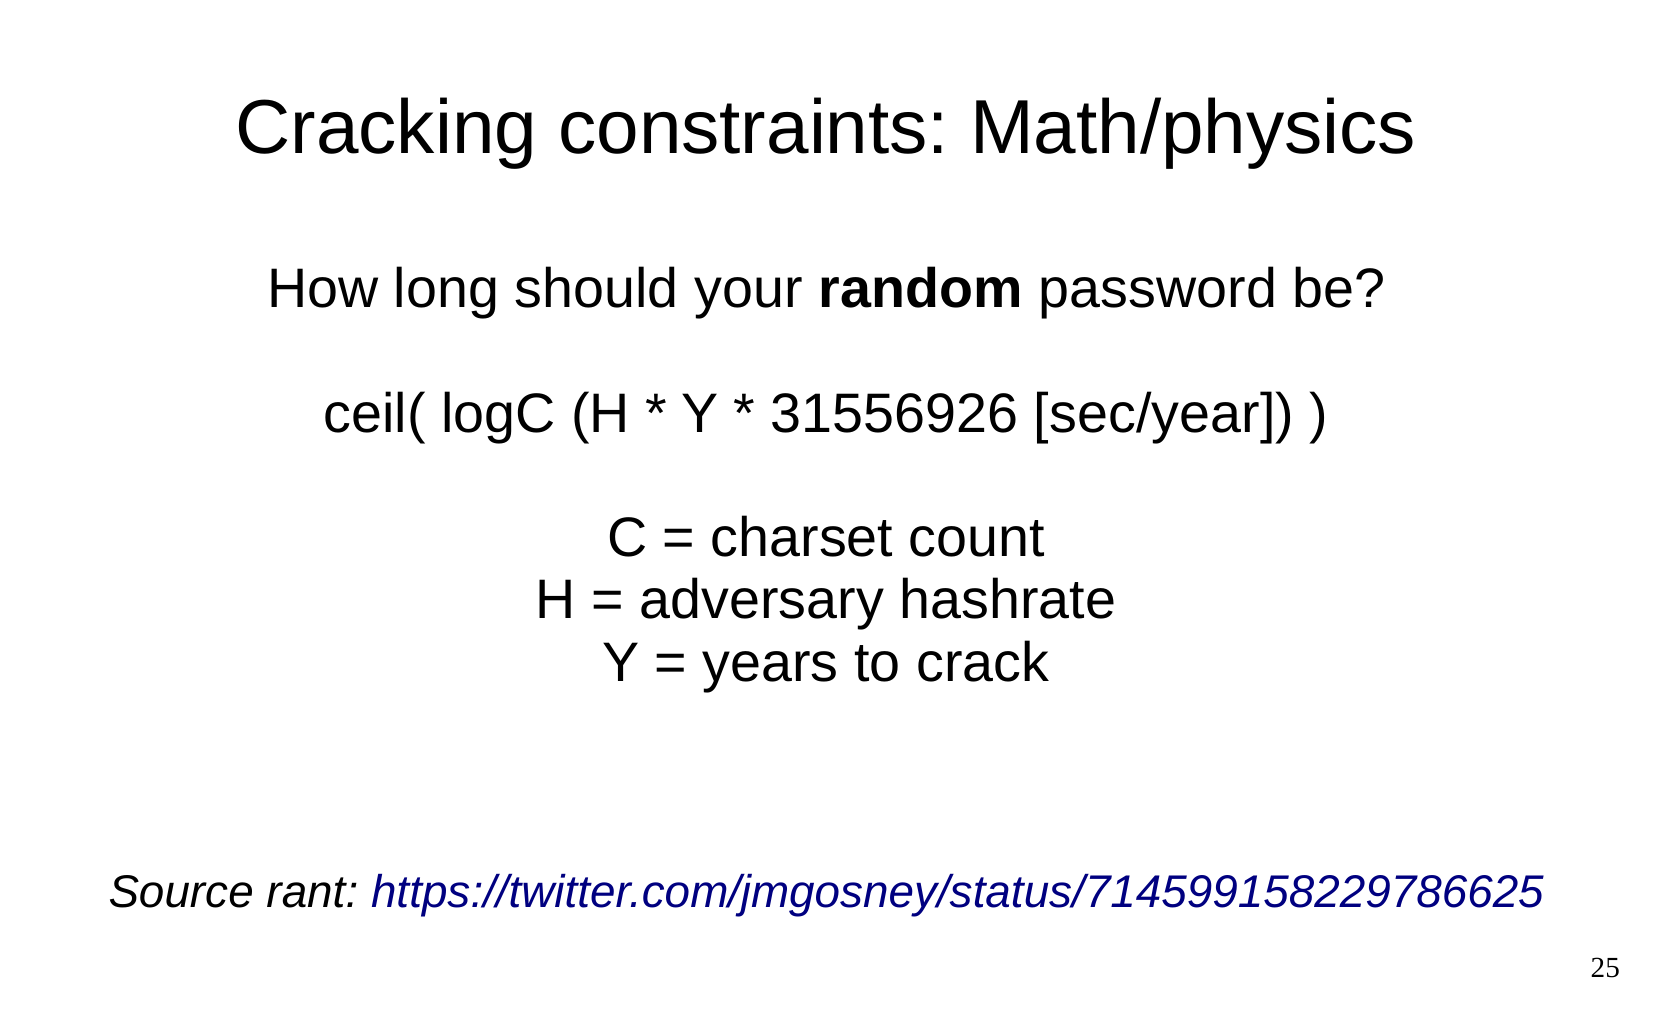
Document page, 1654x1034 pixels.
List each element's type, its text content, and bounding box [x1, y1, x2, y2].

subtitle How long should your random password be? ceil( logC (H * Y * 31556926 [sec/year]) ) C = charset count H = adversary hashrate Y = years to crack Source rant: https://twitter.com/jmgosney/status/714599158229786625 [82, 195, 1571, 991]
title Cracking constraints: Math/physics [82, 41, 1571, 195]
text_box <number> [1560, 951, 1621, 1023]
